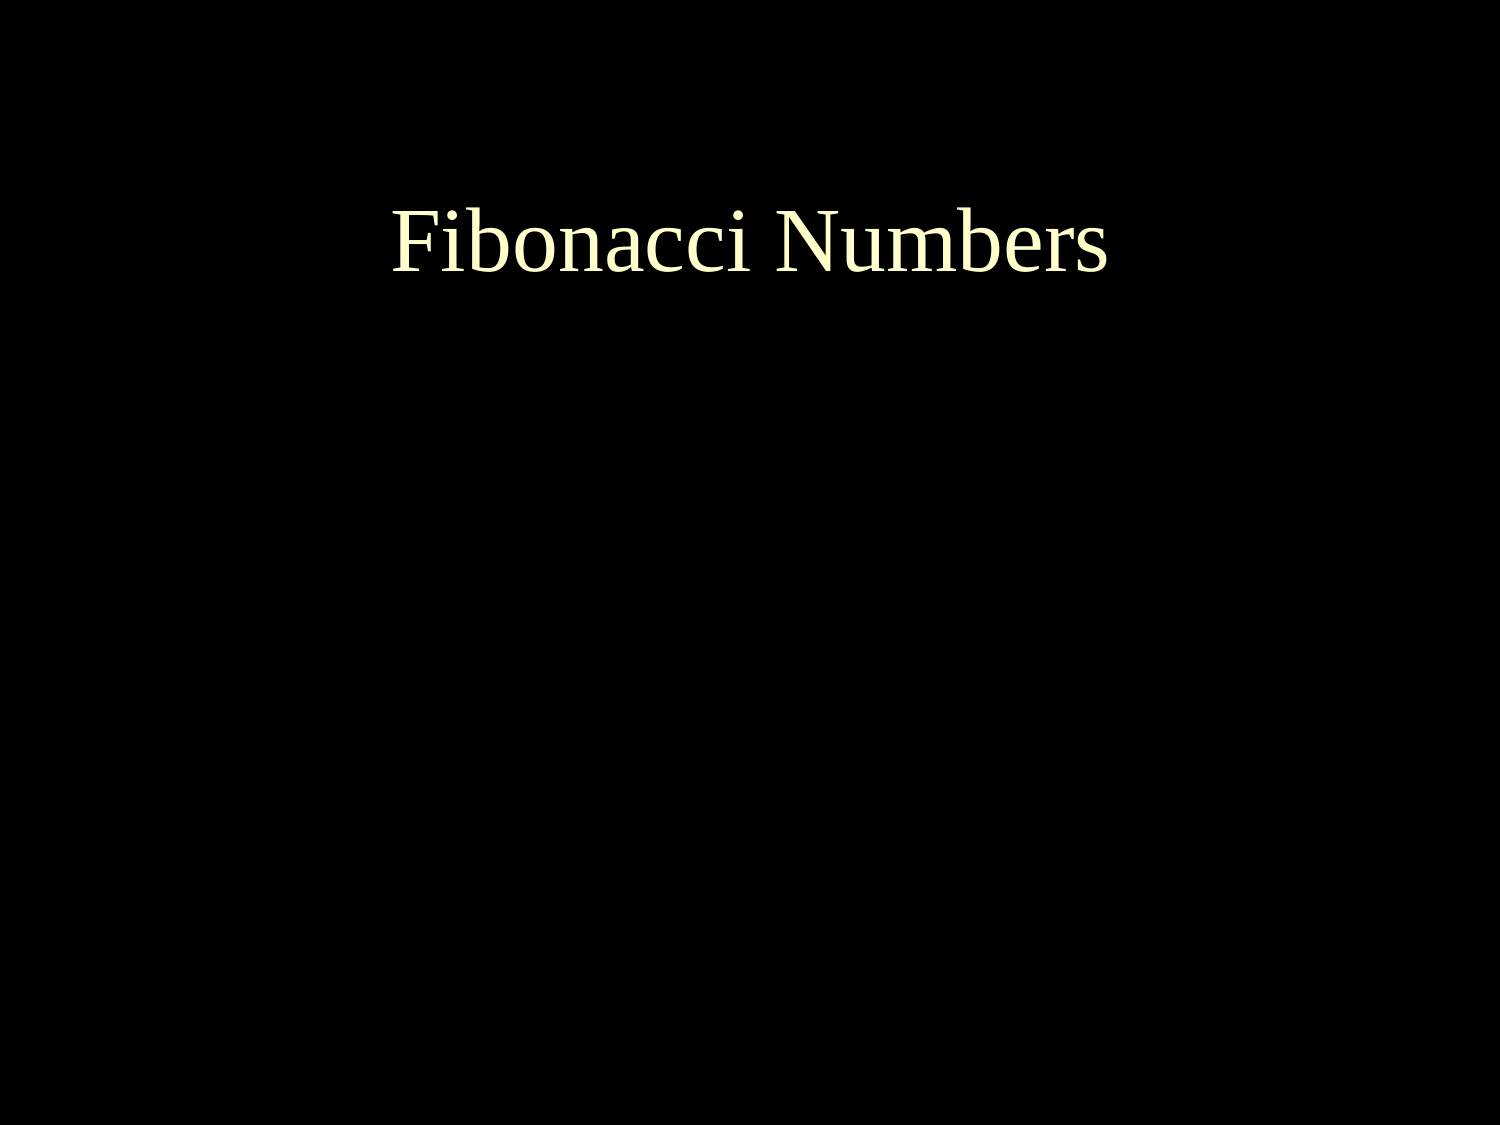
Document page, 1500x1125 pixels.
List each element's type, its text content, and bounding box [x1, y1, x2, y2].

title Fibonacci Numbers [22, 145, 1480, 336]
